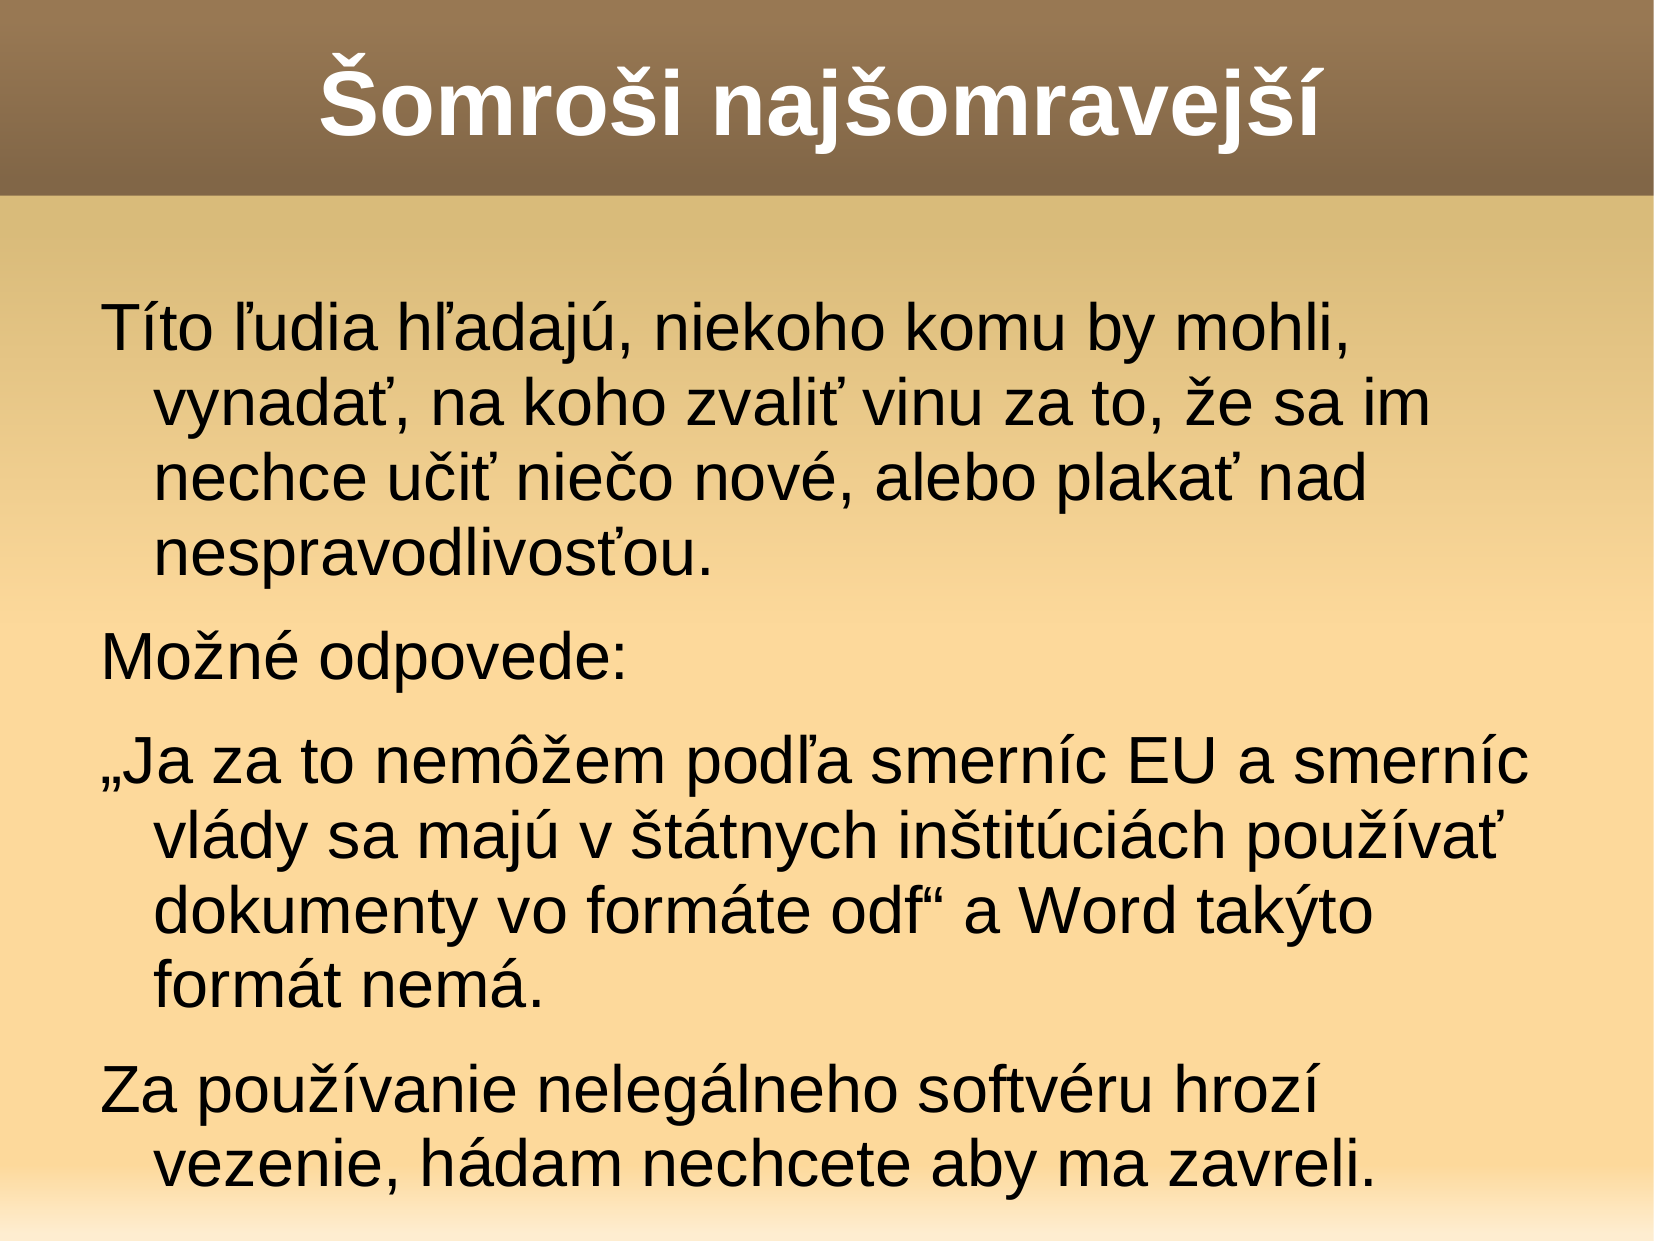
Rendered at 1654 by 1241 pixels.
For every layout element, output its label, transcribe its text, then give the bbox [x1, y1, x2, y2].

picture [0, 0, 1654, 1241]
list Títo ľudia hľadajú, niekoho komu by mohli, vynadať, na koho zvaliť vinu za to, že sa im nechce učiť niečo nové, alebo plakať nad nespravodlivosťou. Možné odpovede: „Ja za to nemôžem podľa smerníc EU a smerníc vlády sa majú v štátnych inštitúciách používať dokumenty vo formáte odf“ a Word takýto formát nemá. Za používanie nelegálneho softvéru hrozí vezenie, hádam nechcete aby ma zavreli. [82, 290, 1571, 1202]
title Šomroši najšomravejší [76, 7, 1565, 200]
